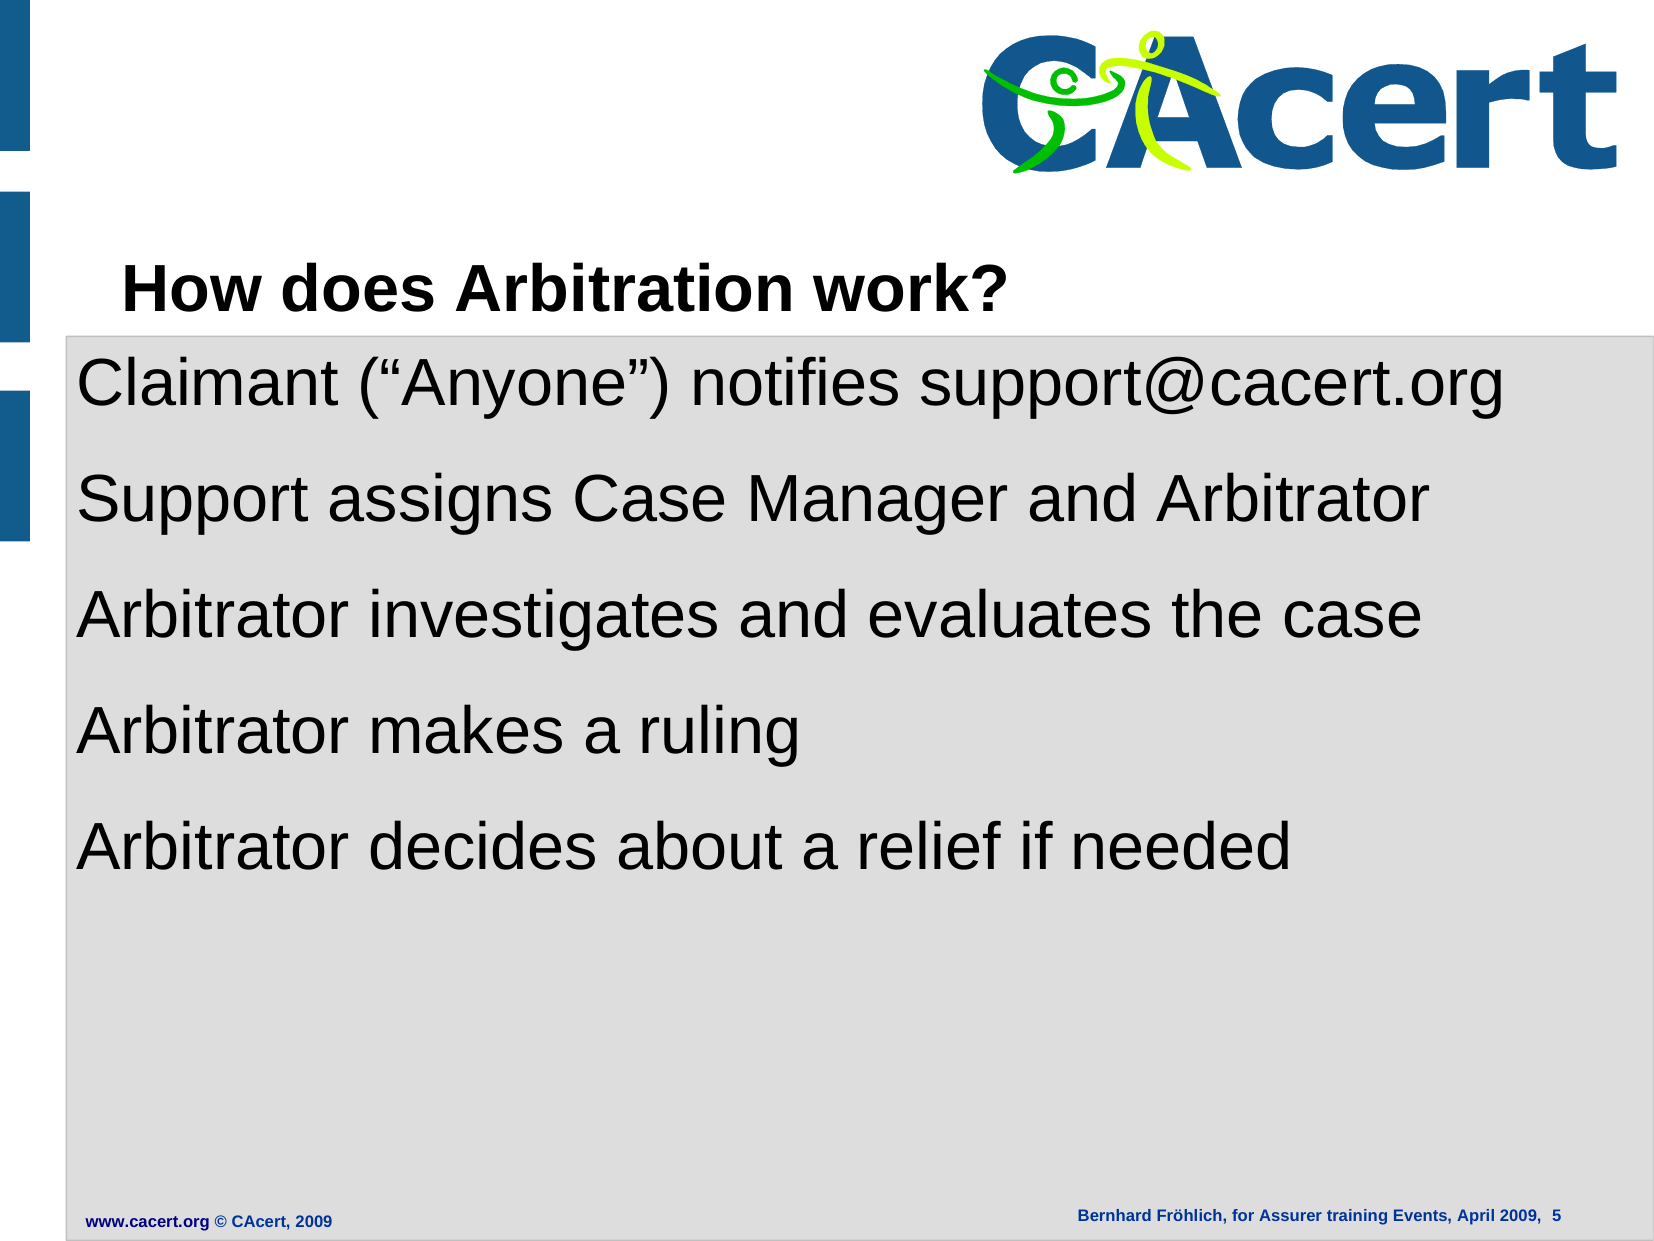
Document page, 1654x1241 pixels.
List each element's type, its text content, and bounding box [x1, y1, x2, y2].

title How does Arbitration work? [121, 167, 1533, 326]
list Claimant (“Anyone”) notifies support@cacert.org Support assigns Case Manager and Arbitrator Arbitrator investigates and evaluates the case Arbitrator makes a ruling Arbitrator decides about a relief if needed [59, 344, 1595, 1182]
